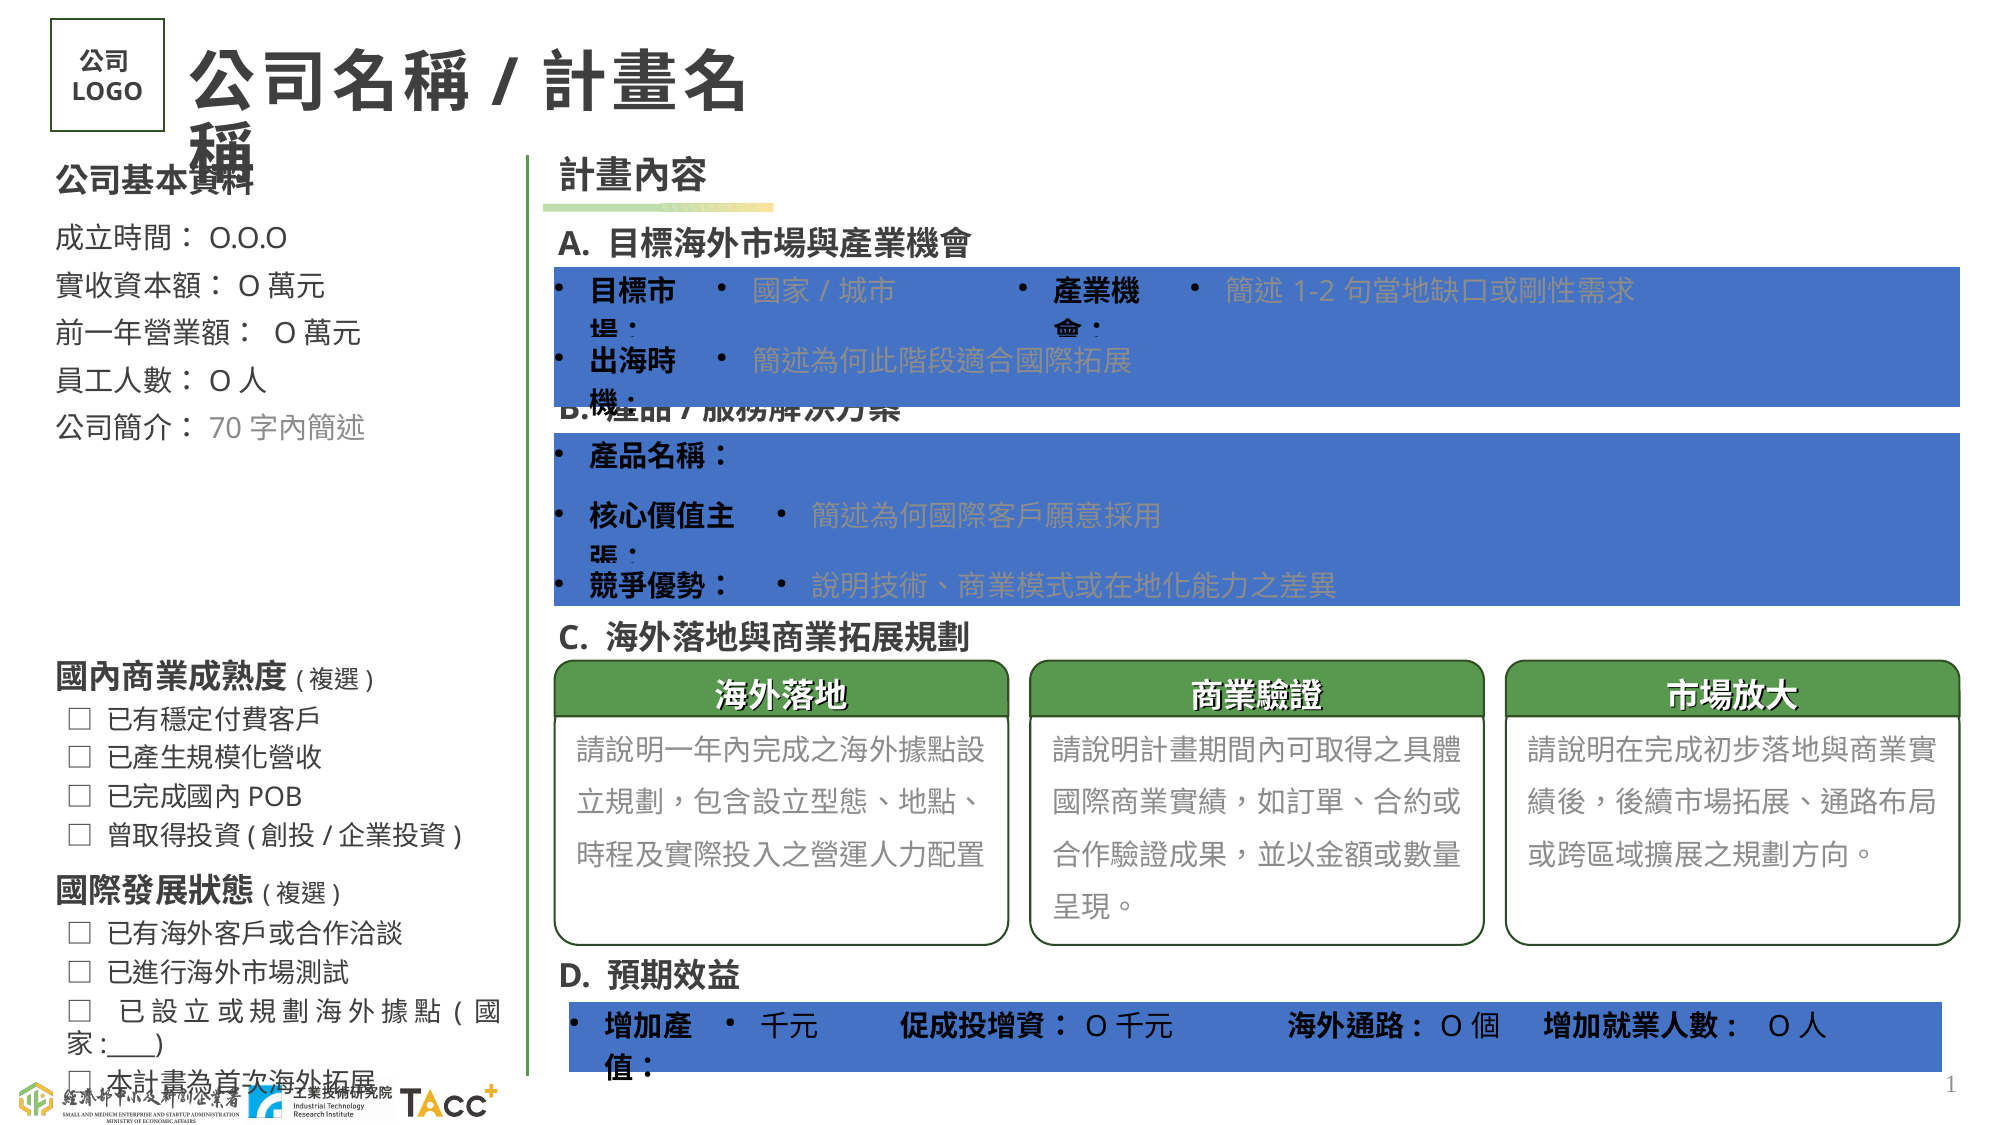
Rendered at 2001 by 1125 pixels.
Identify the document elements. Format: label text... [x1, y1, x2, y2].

table_header 千元 [725, 1002, 900, 1072]
table_header 增加產值： [569, 1002, 725, 1072]
text_box 公司LOGO [51, 19, 164, 131]
table_header 產品名稱： [554, 433, 776, 493]
table_cell 簡述為何國際客戶願意採用 [776, 493, 1960, 563]
text_box 請說明一年內完成之海外據點設立規劃，包含設立型態、地點、時程及實際投入之營運人力配置 [554, 717, 1009, 945]
table_header 目標市場： [554, 267, 717, 337]
table_header [776, 433, 1960, 493]
text_box 請說明在完成初步落地與商業實績後，後續市場拓展、通路布局或跨區域擴展之規劃方向。 [1505, 717, 1960, 945]
table_cell 出海時機: [554, 337, 717, 407]
table_header 增加就業人數: [1544, 1002, 1768, 1072]
table_cell 簡述為何此階段適合國際拓展 [717, 337, 1960, 407]
text_box □ 已有穩定付費客戶 □ 已產生規模化營收 □ 已完成國內POB □ 曾取得投資(創投/企業投資) [51, 694, 501, 861]
text_box B. 產品/服務解決方案 [543, 378, 965, 435]
text_box 計畫內容 [543, 143, 810, 205]
text_box 商業驗證 [1030, 660, 1484, 717]
text_box 國內商業成熟度(複選) [40, 647, 475, 704]
table_cell 核心價值主張： [554, 493, 776, 563]
text_box 公司基本資料 [40, 151, 308, 207]
title 公司名稱/計畫名稱 [173, 40, 1809, 110]
text_box 請說明計畫期間內可取得之具體國際商業實績，如訂單、合約或合作驗證成果，並以金額或數量呈現。 [1030, 717, 1484, 945]
table_cell 競爭優勢： [554, 563, 776, 606]
text_box □ 已有海外客戶或合作洽談 □ 已進行海外市場測試 □ 已設立或規劃海外據點(國家:____) □ 本計畫為首次海外拓展 [51, 908, 517, 1075]
text_box 1 [1914, 1052, 1988, 1113]
text_box 成立時間：O.O.O 實收資本額：O萬元 前一年營業額： O萬元 員工人數：O人 公司簡介：70字內簡述 [40, 212, 513, 455]
text_box 國際發展狀態(複選) [40, 861, 475, 918]
text_box 海外落地 [554, 660, 1009, 717]
table_header 海外通路: [1287, 1002, 1440, 1072]
text_box [543, 204, 773, 212]
text_box A. 目標海外市場與產業機會 [543, 214, 1097, 271]
table_header O千元 [1085, 1002, 1287, 1072]
text_box 市場放大 [1505, 660, 1960, 717]
table_header 簡述1-2句當地缺口或剛性需求 [1190, 267, 1960, 337]
table_header O人 [1768, 1002, 1942, 1072]
table_header 促成投增資： [900, 1002, 1085, 1072]
text_box C. 海外落地與商業拓展規劃 [543, 608, 1097, 665]
table_header 國家/城市 [717, 267, 1018, 337]
table_header 產業機會： [1018, 267, 1190, 337]
table_cell 說明技術、商業模式或在地化能力之差異 [776, 563, 1960, 606]
table_header O個 [1440, 1002, 1544, 1072]
text_box D. 預期效益 [543, 946, 965, 1003]
